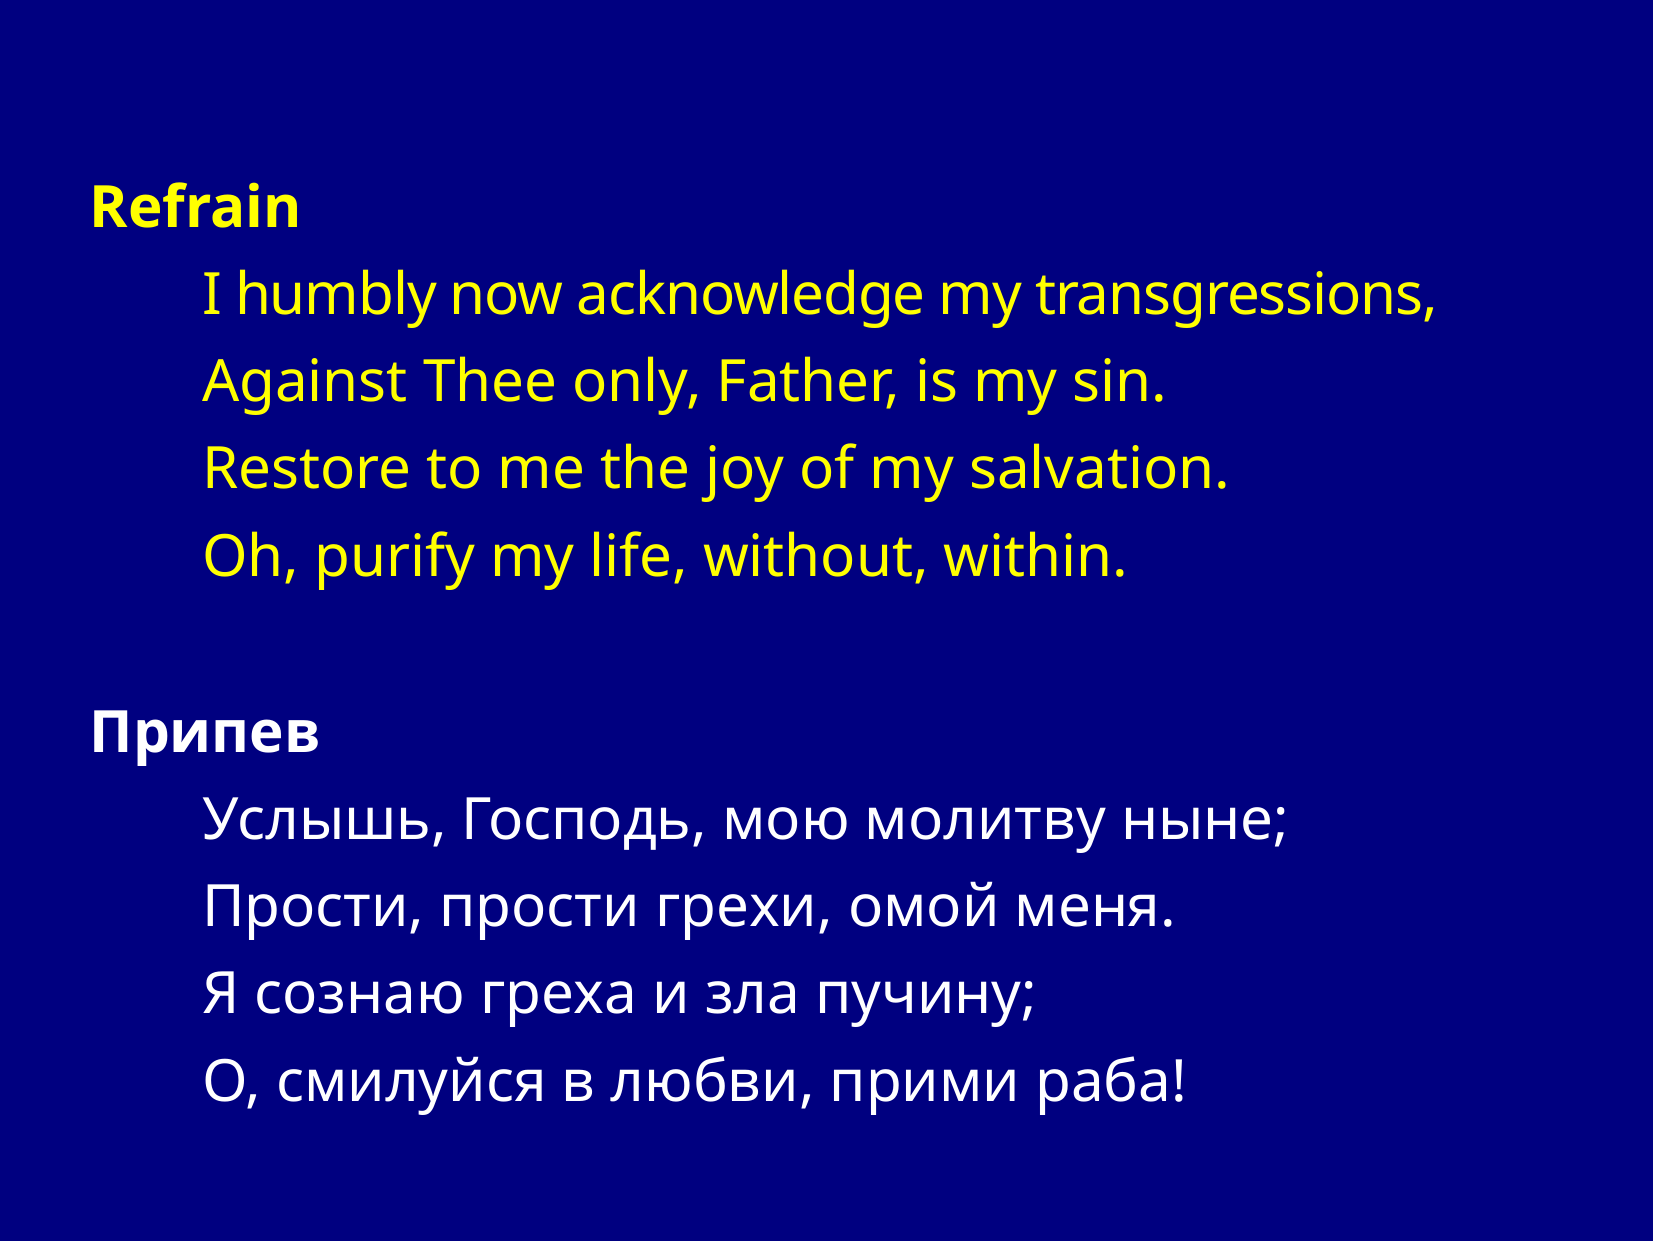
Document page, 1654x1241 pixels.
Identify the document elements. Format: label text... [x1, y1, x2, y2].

text_box Refrain I humbly now acknowledge my transgressions, Against Thee only, Father, is my sin. Restore to me the joy of my salvation. Oh, purify my life, without, within. [75, 150, 1653, 638]
text_box Припев Услышь, Господь, мою молитву ныне; Прости, прости грехи, омой меня. Я сознаю греха и зла пучину; О, смилуйся в любви, прими раба! [75, 675, 1576, 1163]
